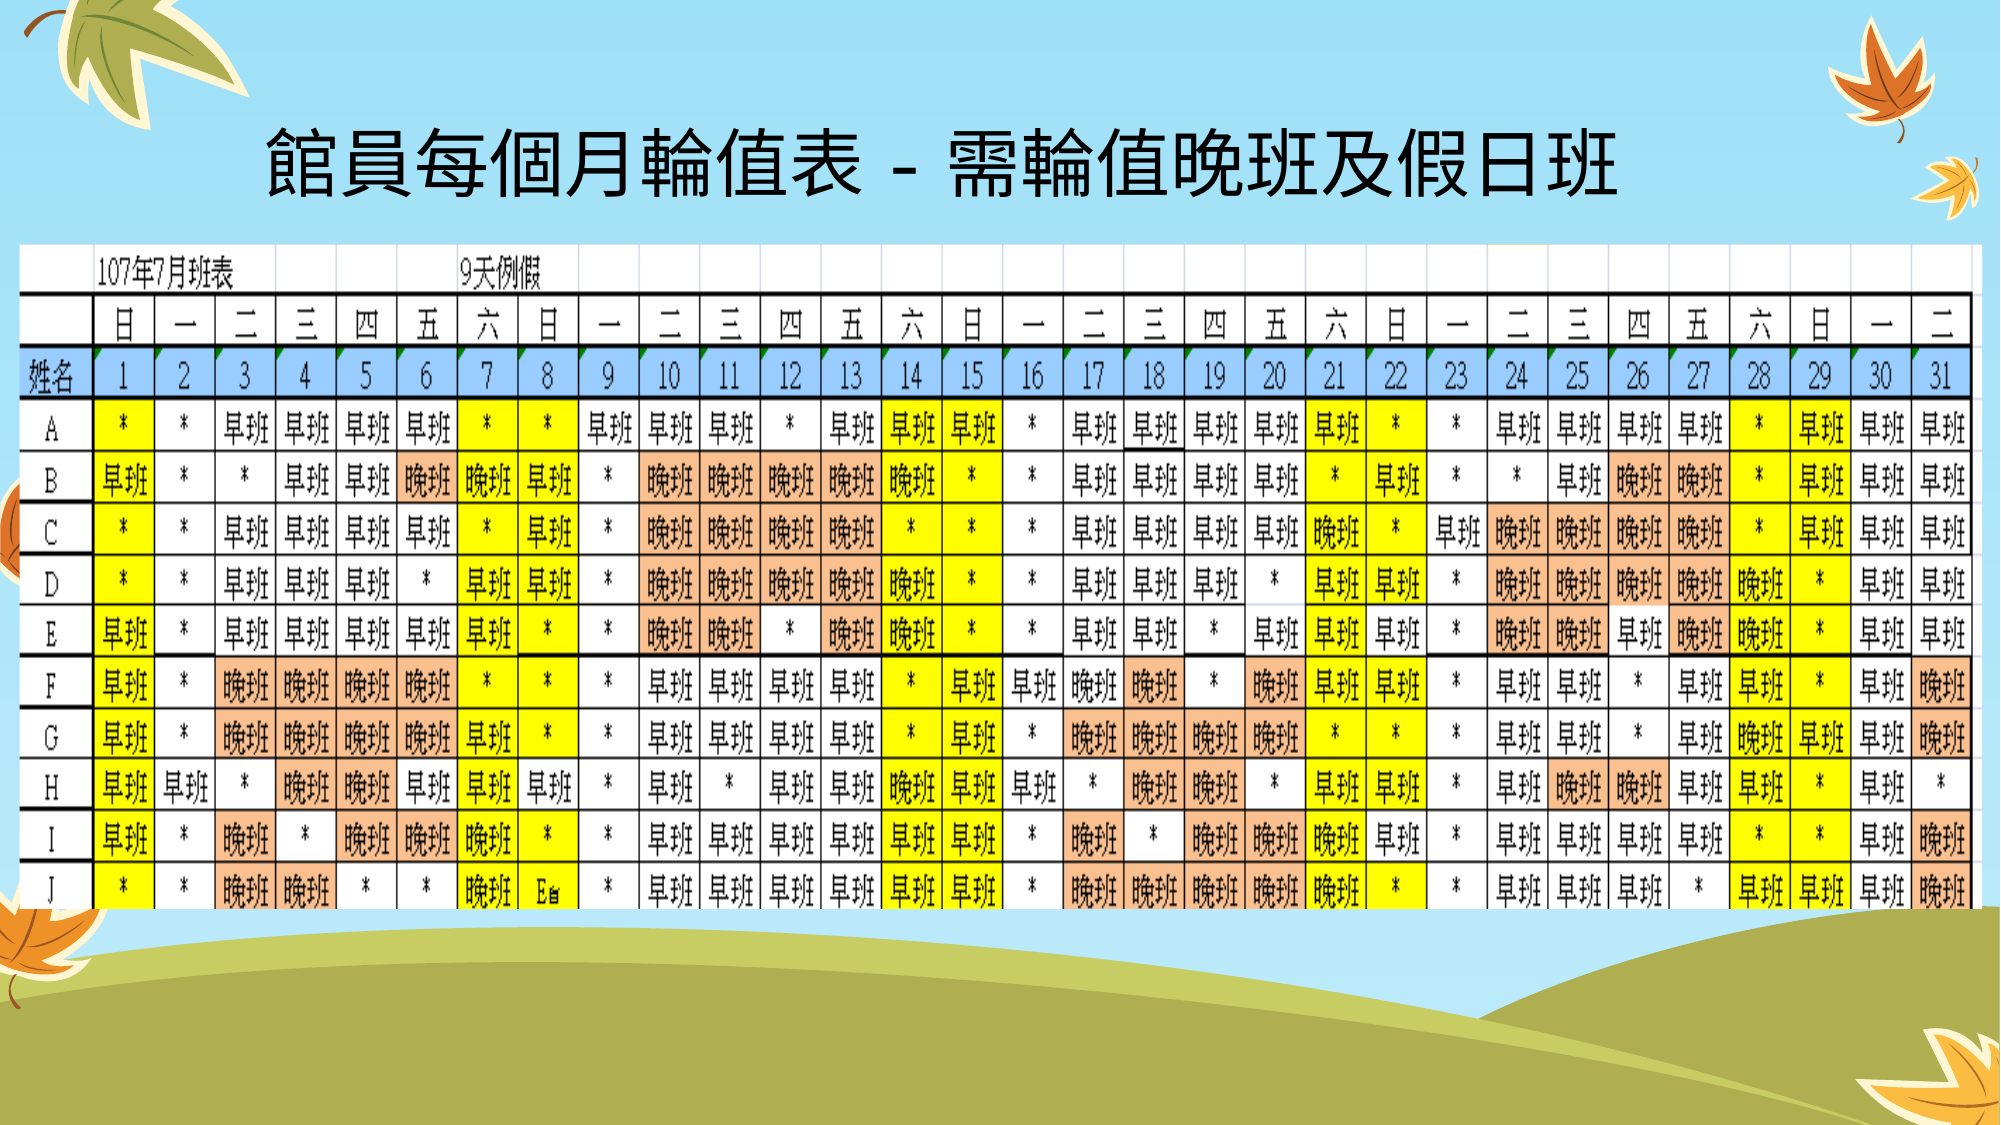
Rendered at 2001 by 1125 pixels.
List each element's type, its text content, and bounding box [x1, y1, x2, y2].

picture [19, 244, 1983, 909]
title 館員每個月輪值表-需輪值晚班及假日班 [249, 12, 1749, 216]
